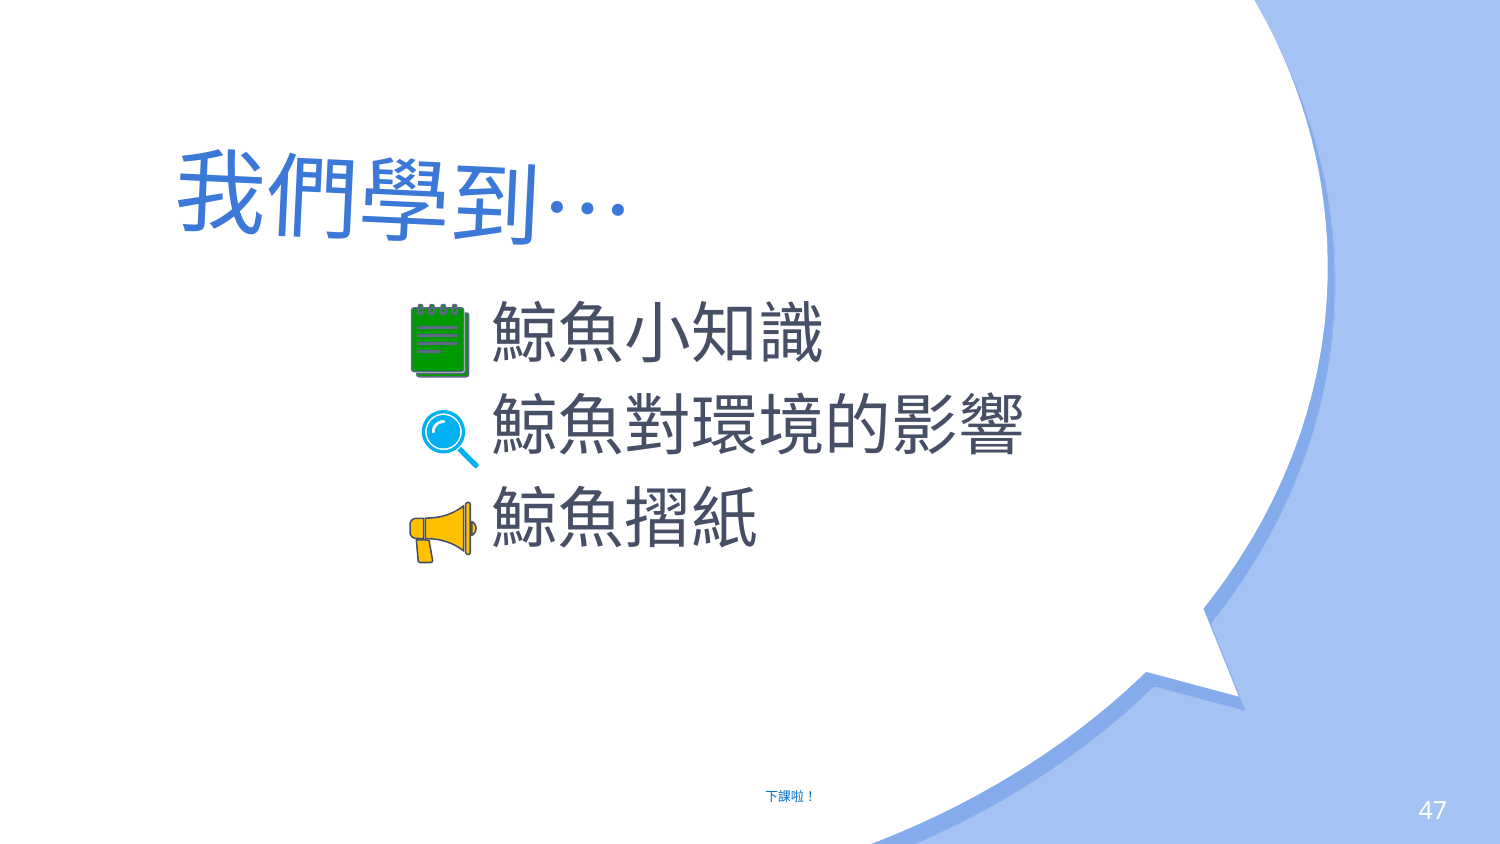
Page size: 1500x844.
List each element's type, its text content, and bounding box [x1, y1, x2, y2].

text_box [410, 505, 464, 563]
text_box [465, 502, 477, 555]
text_box [421, 410, 479, 469]
title 我們學到… [157, 116, 1316, 296]
text_box 47 [1403, 779, 1494, 844]
list 下課啦！ [750, 773, 1301, 821]
text_box [411, 304, 469, 377]
list 鯨魚小知識 鯨魚對環境的影響 鯨魚摺紙 [476, 275, 1172, 739]
